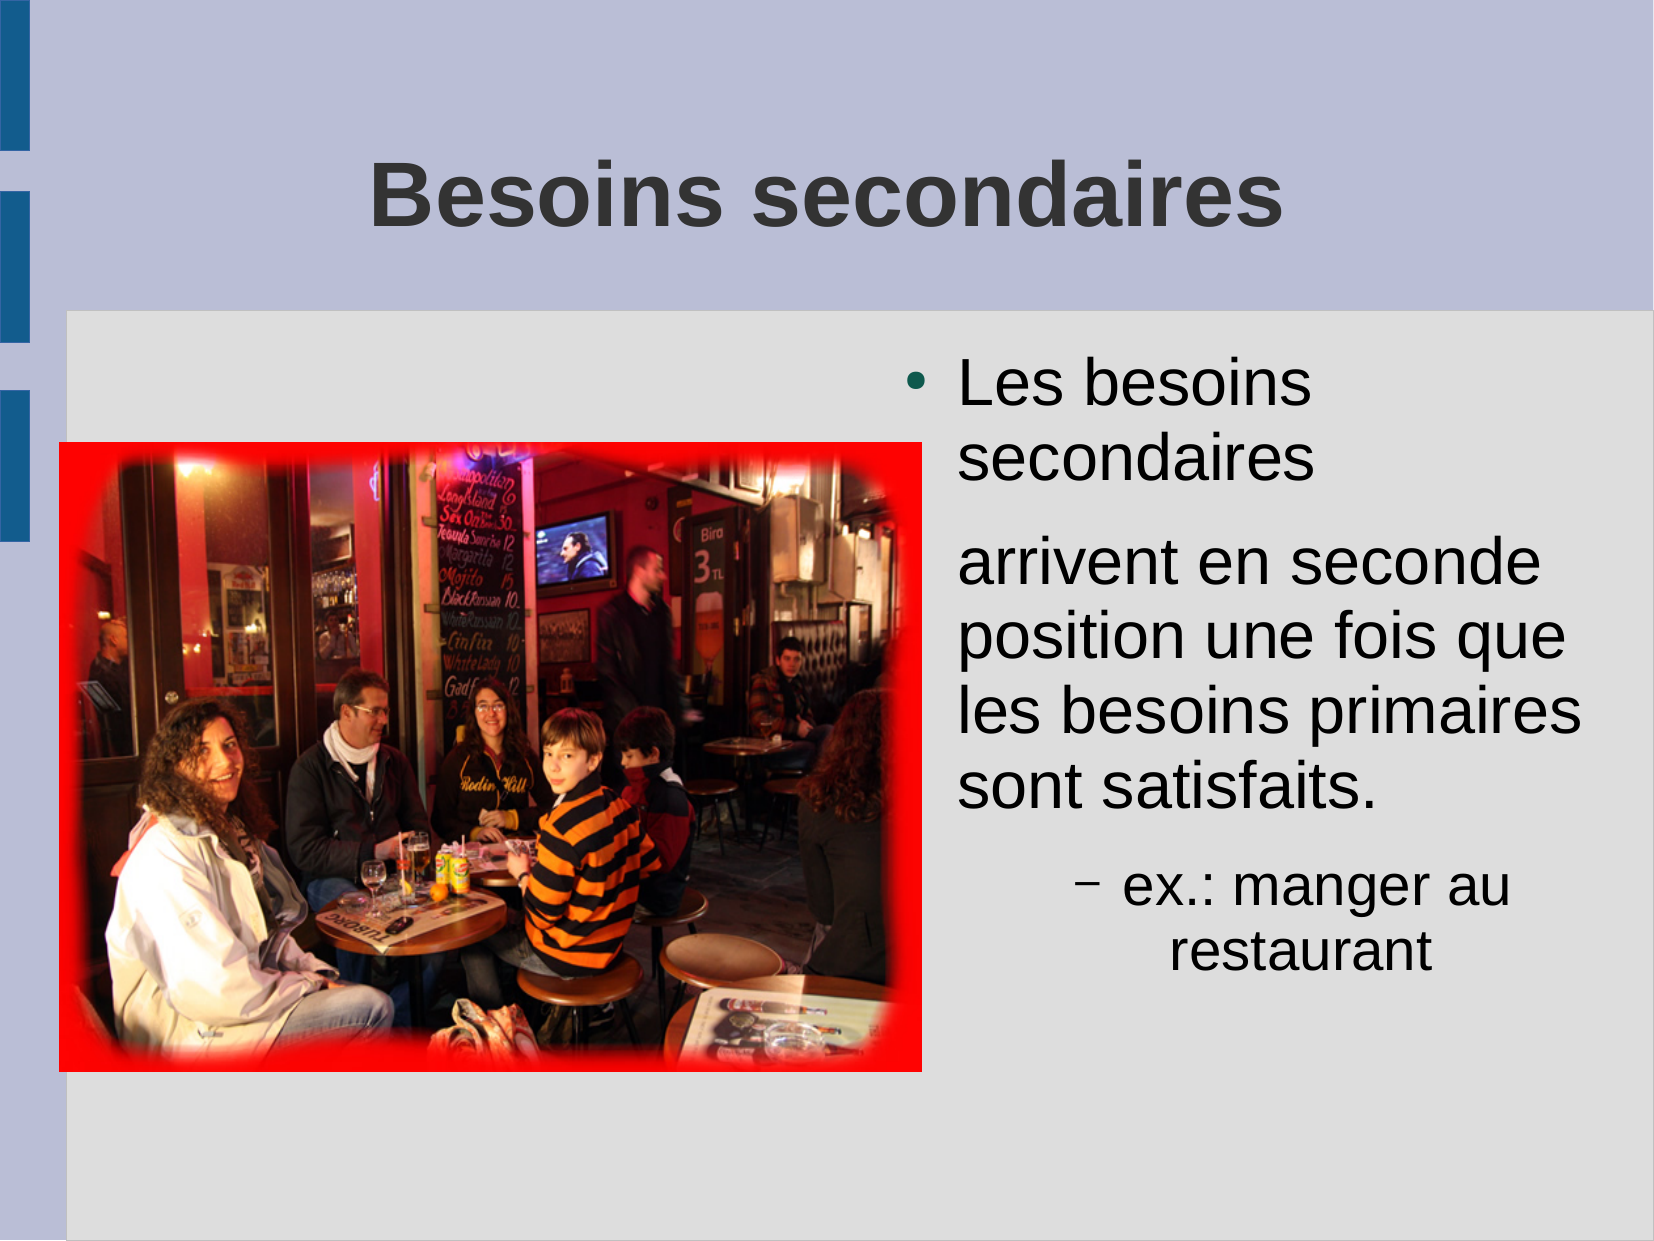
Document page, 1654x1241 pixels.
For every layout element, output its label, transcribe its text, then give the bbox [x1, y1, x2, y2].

picture [59, 442, 922, 1072]
title Besoins secondaires [121, 91, 1534, 299]
list Les besoins secondaires arrivent en seconde position une fois que les besoins primaires sont satisfaits. ex.: manger au restaurant [886, 344, 1636, 1127]
